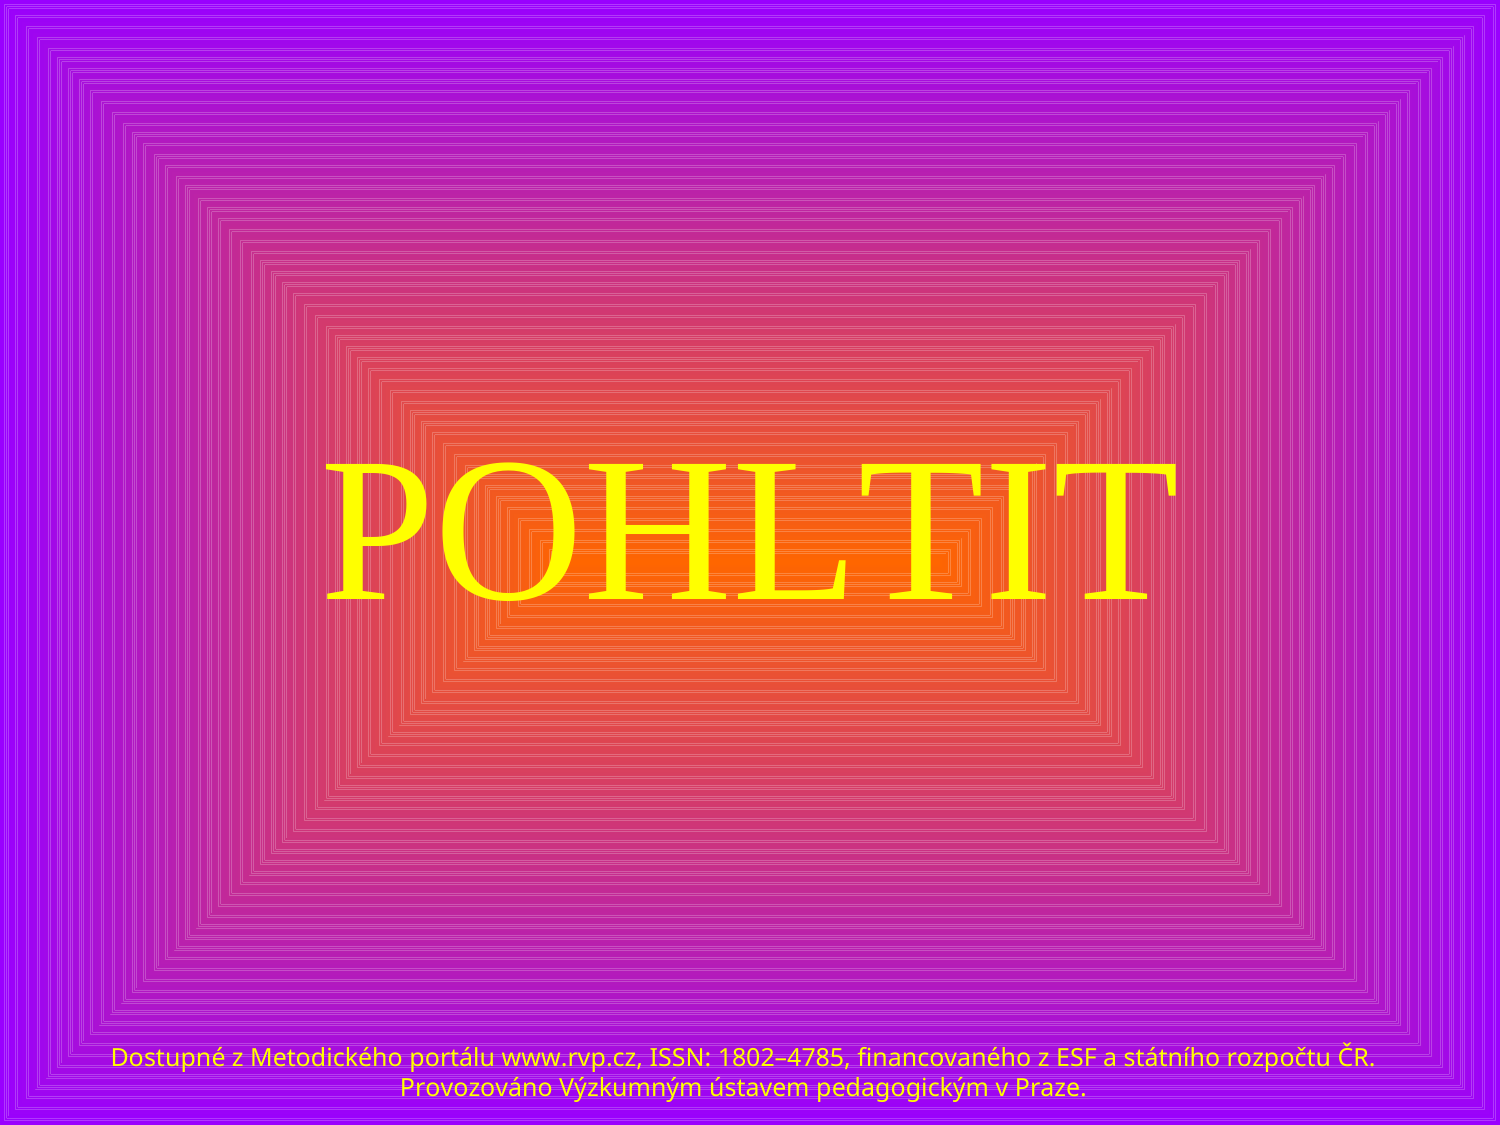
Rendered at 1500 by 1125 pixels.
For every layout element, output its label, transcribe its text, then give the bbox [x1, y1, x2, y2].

text_box POHLTIT [0, 385, 1500, 649]
text_box Dostupné z Metodického portálu www.rvp.cz, ISSN: 1802–4785, financovaného z ESF a státního rozpočtu ČR. Provozováno Výzkumným ústavem pedagogickým v Praze. [35, 1041, 1454, 1102]
